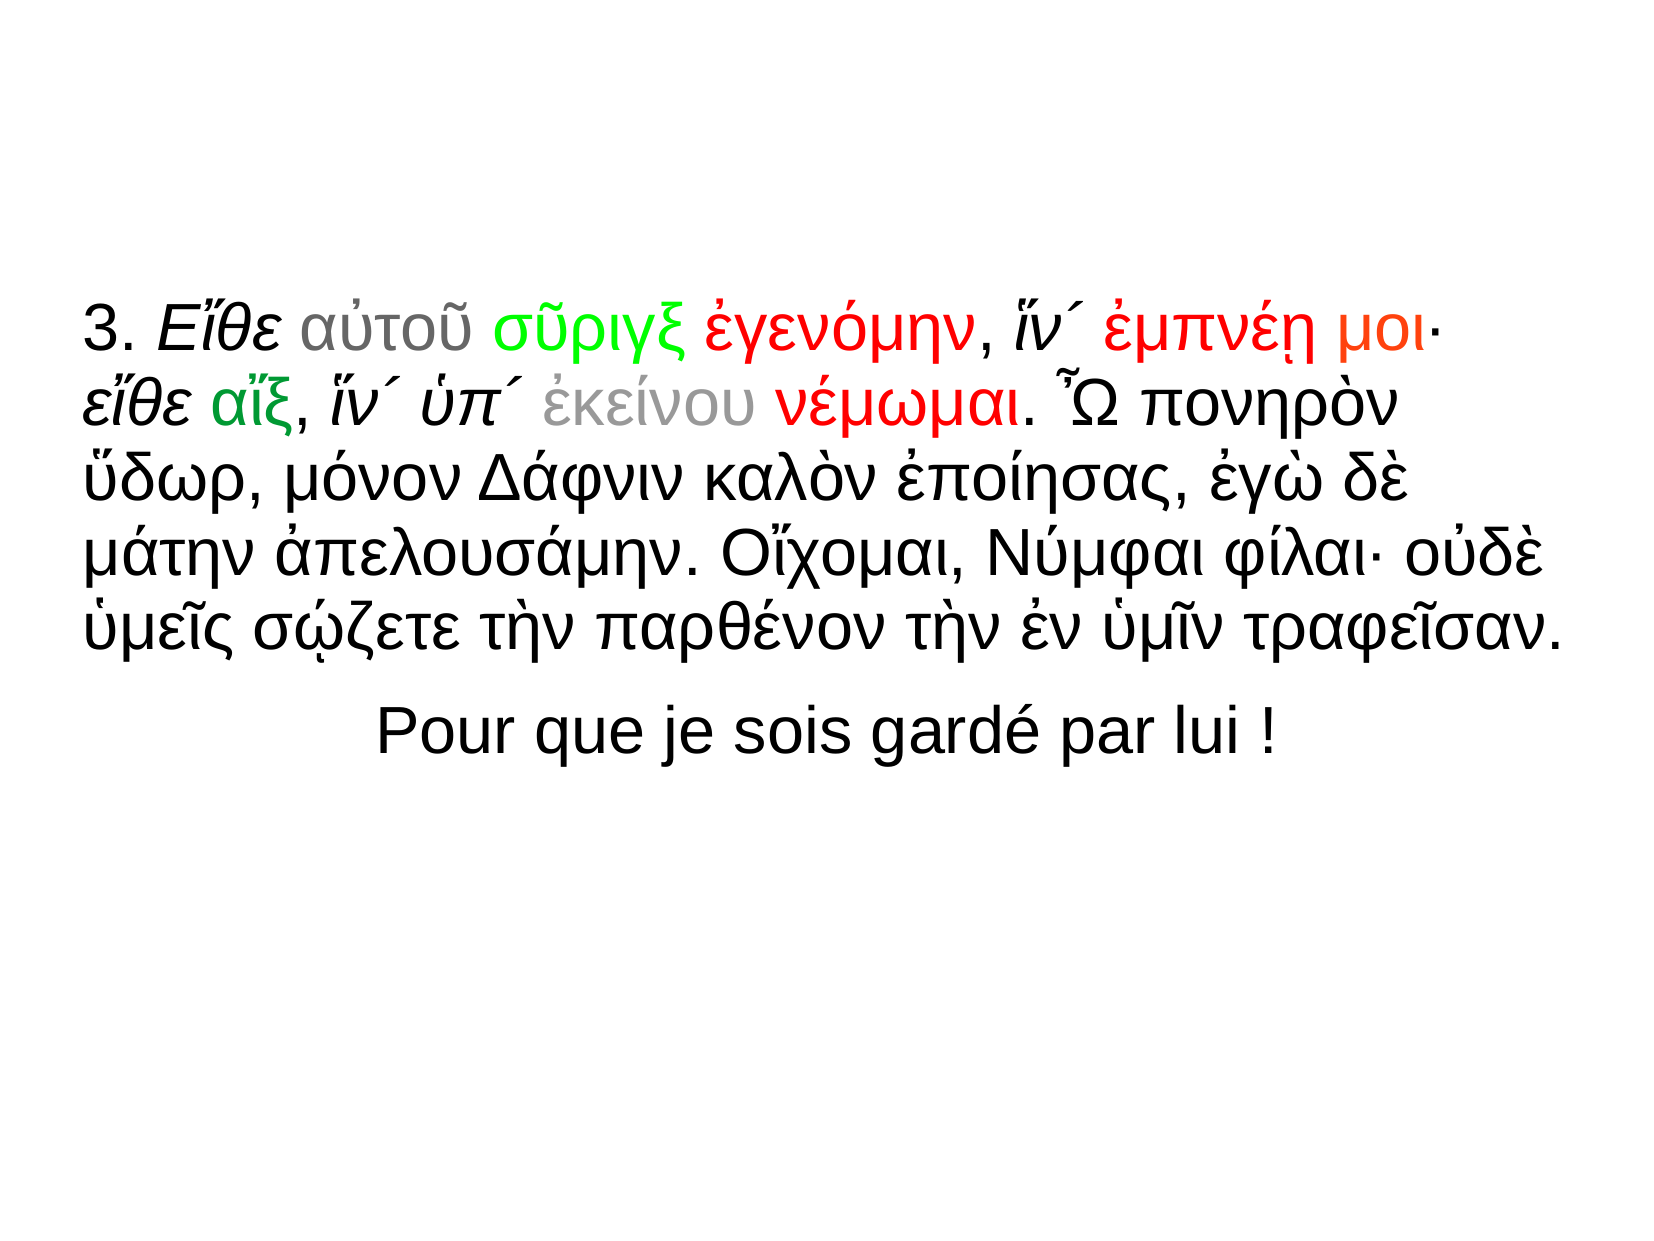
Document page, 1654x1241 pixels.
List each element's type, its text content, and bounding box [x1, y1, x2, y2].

list 3. Εἴθε αὐτοῦ σῦριγξ ἐγενόμην, ἵν´ ἐμπνέῃ μοι· εἴθε αἴξ, ἵν´ ὑπ´ ἐκείνου νέμωμαι. Ὦ πονηρὸν ὕδωρ, μόνον Δάφνιν καλὸν ἐποίησας, ἐγὼ δὲ μάτην ἀπελουσάμην. Οἴχομαι, Νύμφαι φίλαι· οὐδὲ ὑμεῖς σῴζετε τὴν παρθένον τὴν ἐν ὑμῖν τραφεῖσαν. Pour que je sois gardé par lui ! [82, 290, 1571, 1109]
